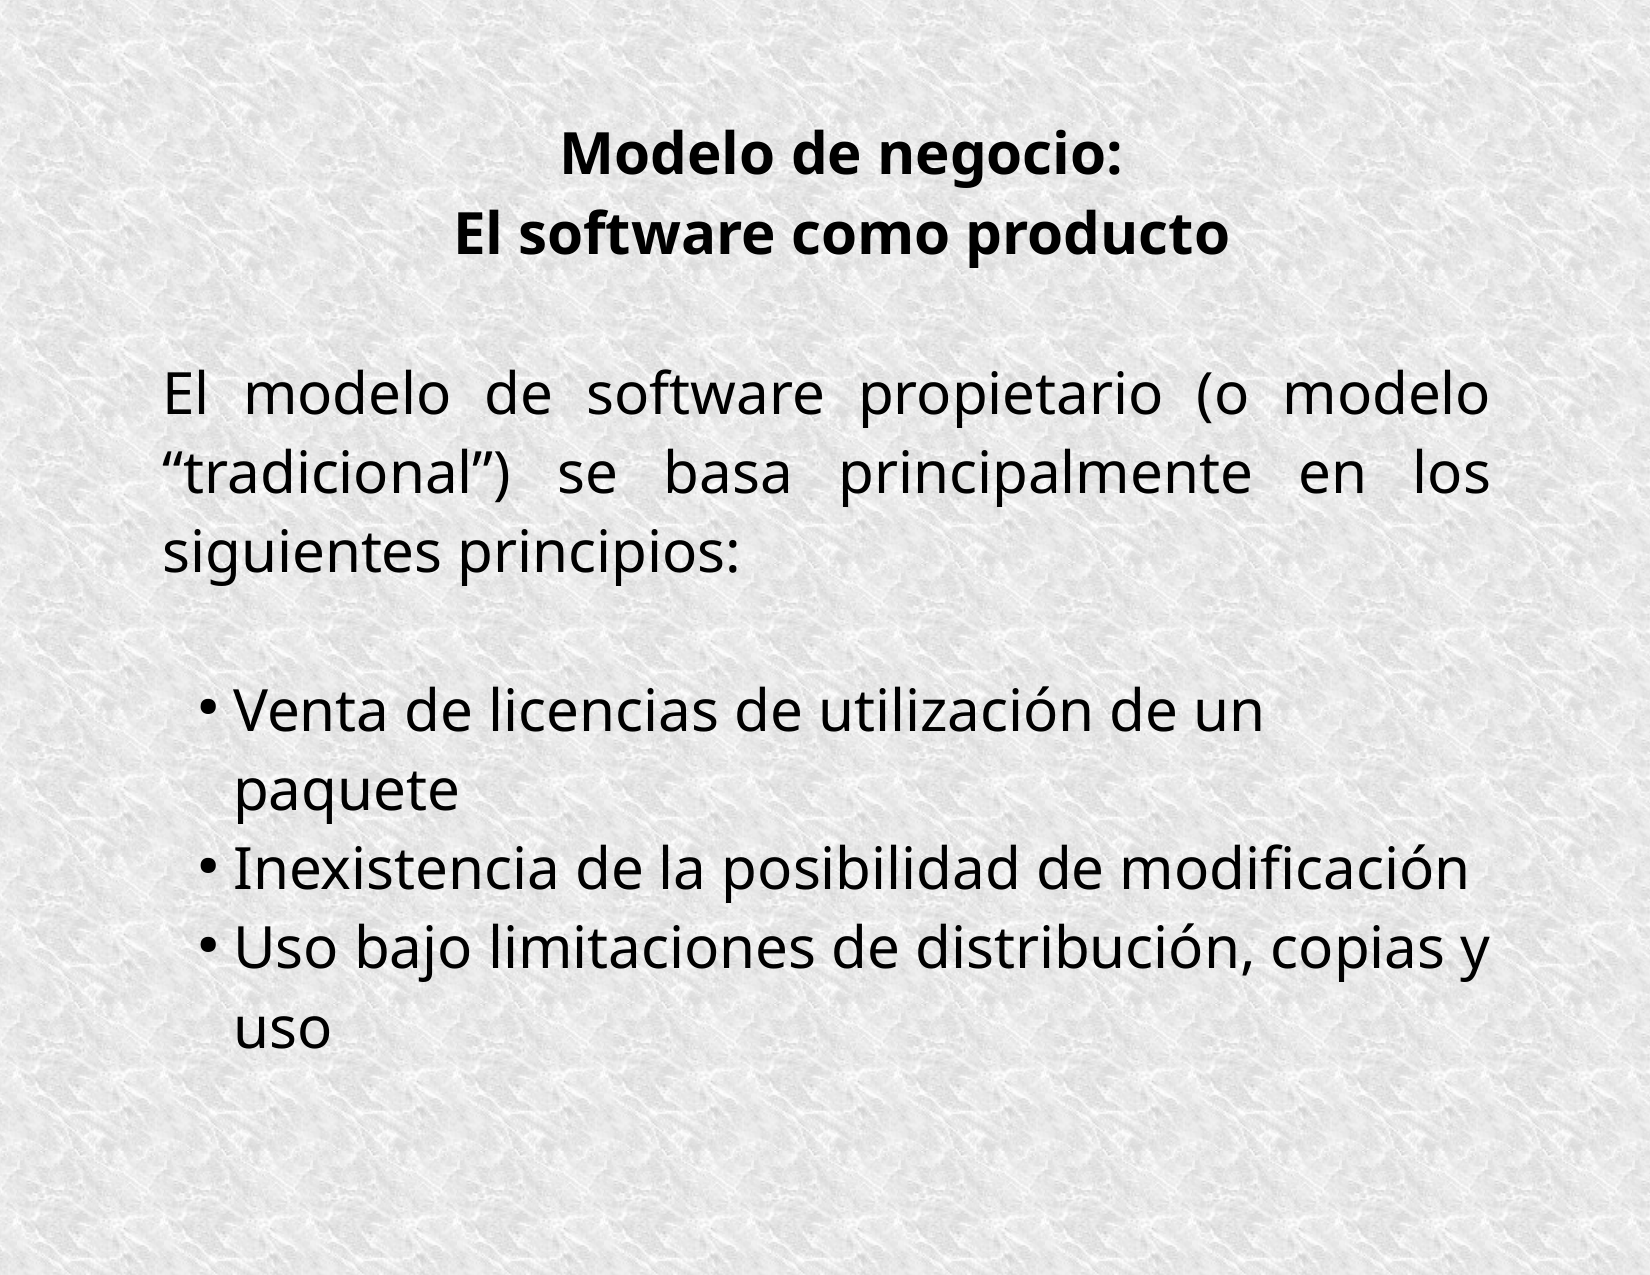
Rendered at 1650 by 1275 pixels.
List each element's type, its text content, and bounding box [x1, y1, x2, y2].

text_box Modelo de negocio: El software como producto [118, 114, 1565, 270]
text_box El modelo de software propietario (o modelo “tradicional”) se basa principalmente en los siguientes principios: Venta de licencias de utilización de un paquete Inexistencia de la posibilidad de modificación Uso bajo limitaciones de distribución, copias y uso [147, 295, 1506, 1123]
picture [0, 0, 1650, 1275]
